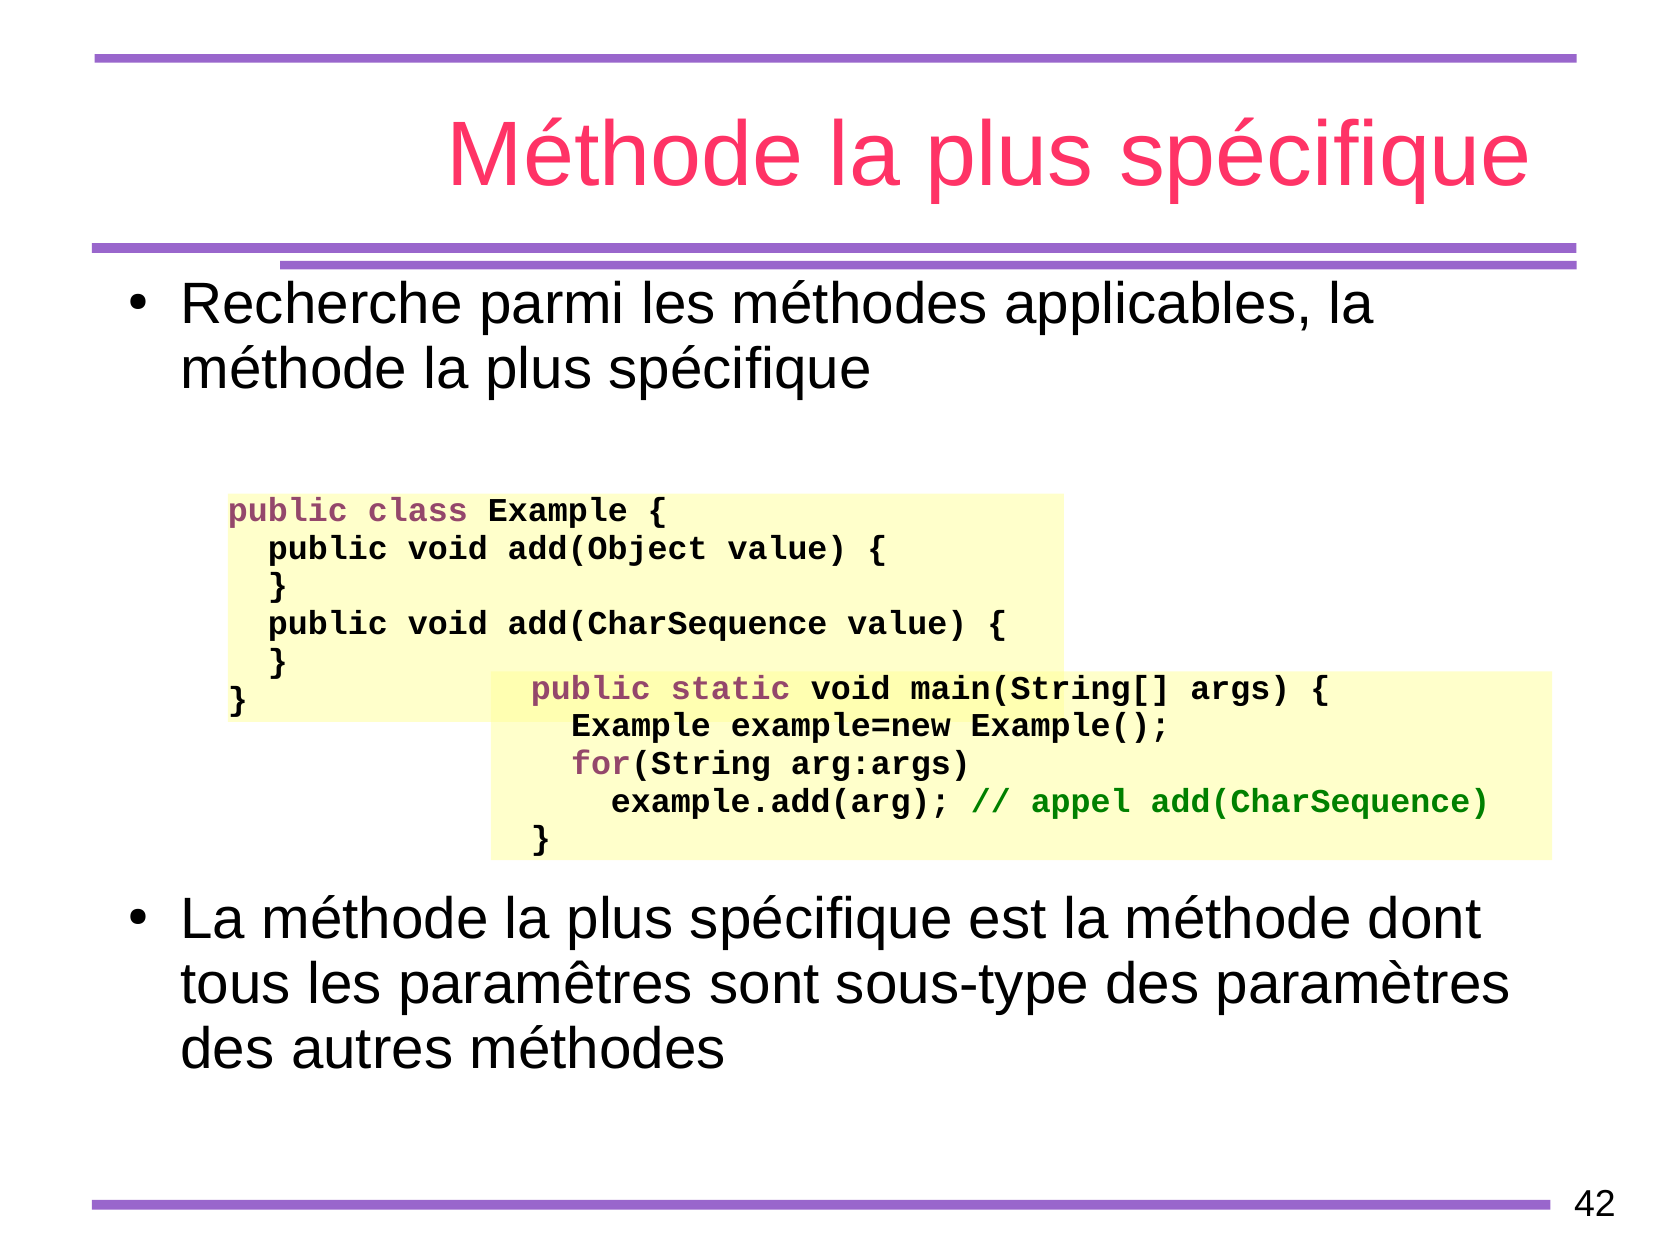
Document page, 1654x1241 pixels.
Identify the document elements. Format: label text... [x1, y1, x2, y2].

title Méthode la plus spécifique [121, 49, 1534, 257]
text_box public class Example { public void add(Object value) { } public void add(CharSequence value) { } } [227, 493, 1064, 722]
text_box public static void main(String[] args) { Example example=new Example(); for(String arg:args) example.add(arg); // appel add(CharSequence) } [490, 671, 1553, 861]
list Recherche parmi les méthodes applicables, la méthode la plus spécifique La méthode la plus spécifique est la méthode dont tous les paramêtres sont sous-type des paramètres des autres méthodes [109, 270, 1550, 1081]
